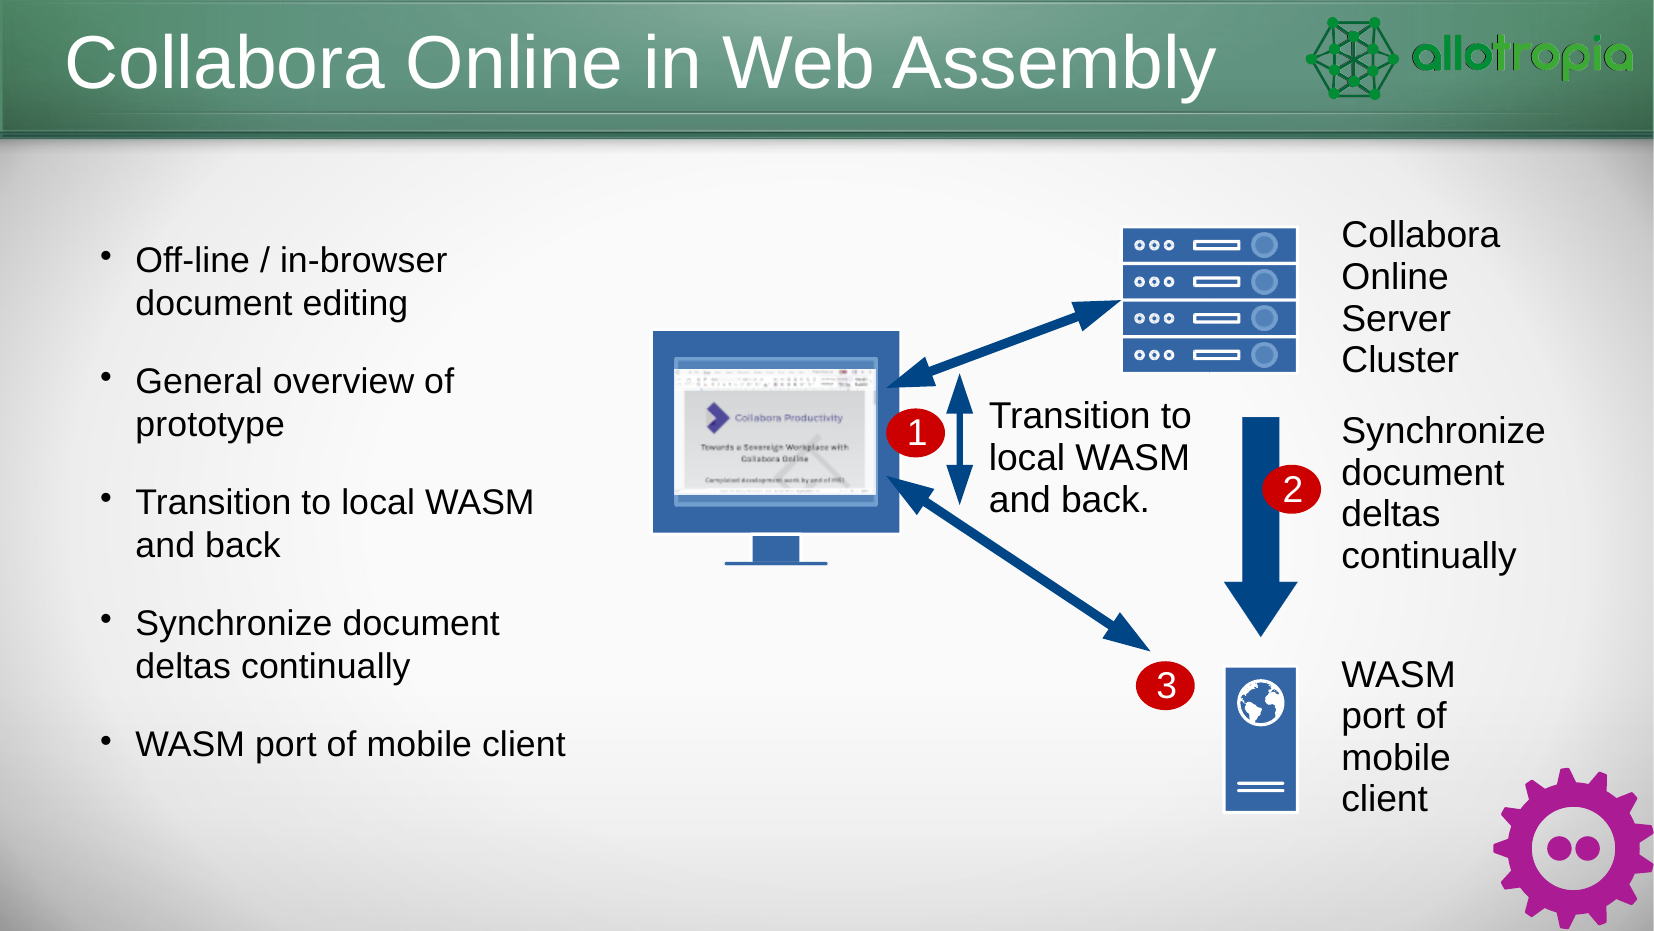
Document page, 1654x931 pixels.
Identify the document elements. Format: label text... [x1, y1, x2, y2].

title Collabora Online in Web Assembly [10, 0, 1329, 143]
picture [0, 0, 1654, 931]
list Off-line / in-browser document editing General overview of prototype Transition to local WASM and back Synchronize document deltas continually WASM port of mobile client [88, 236, 569, 798]
